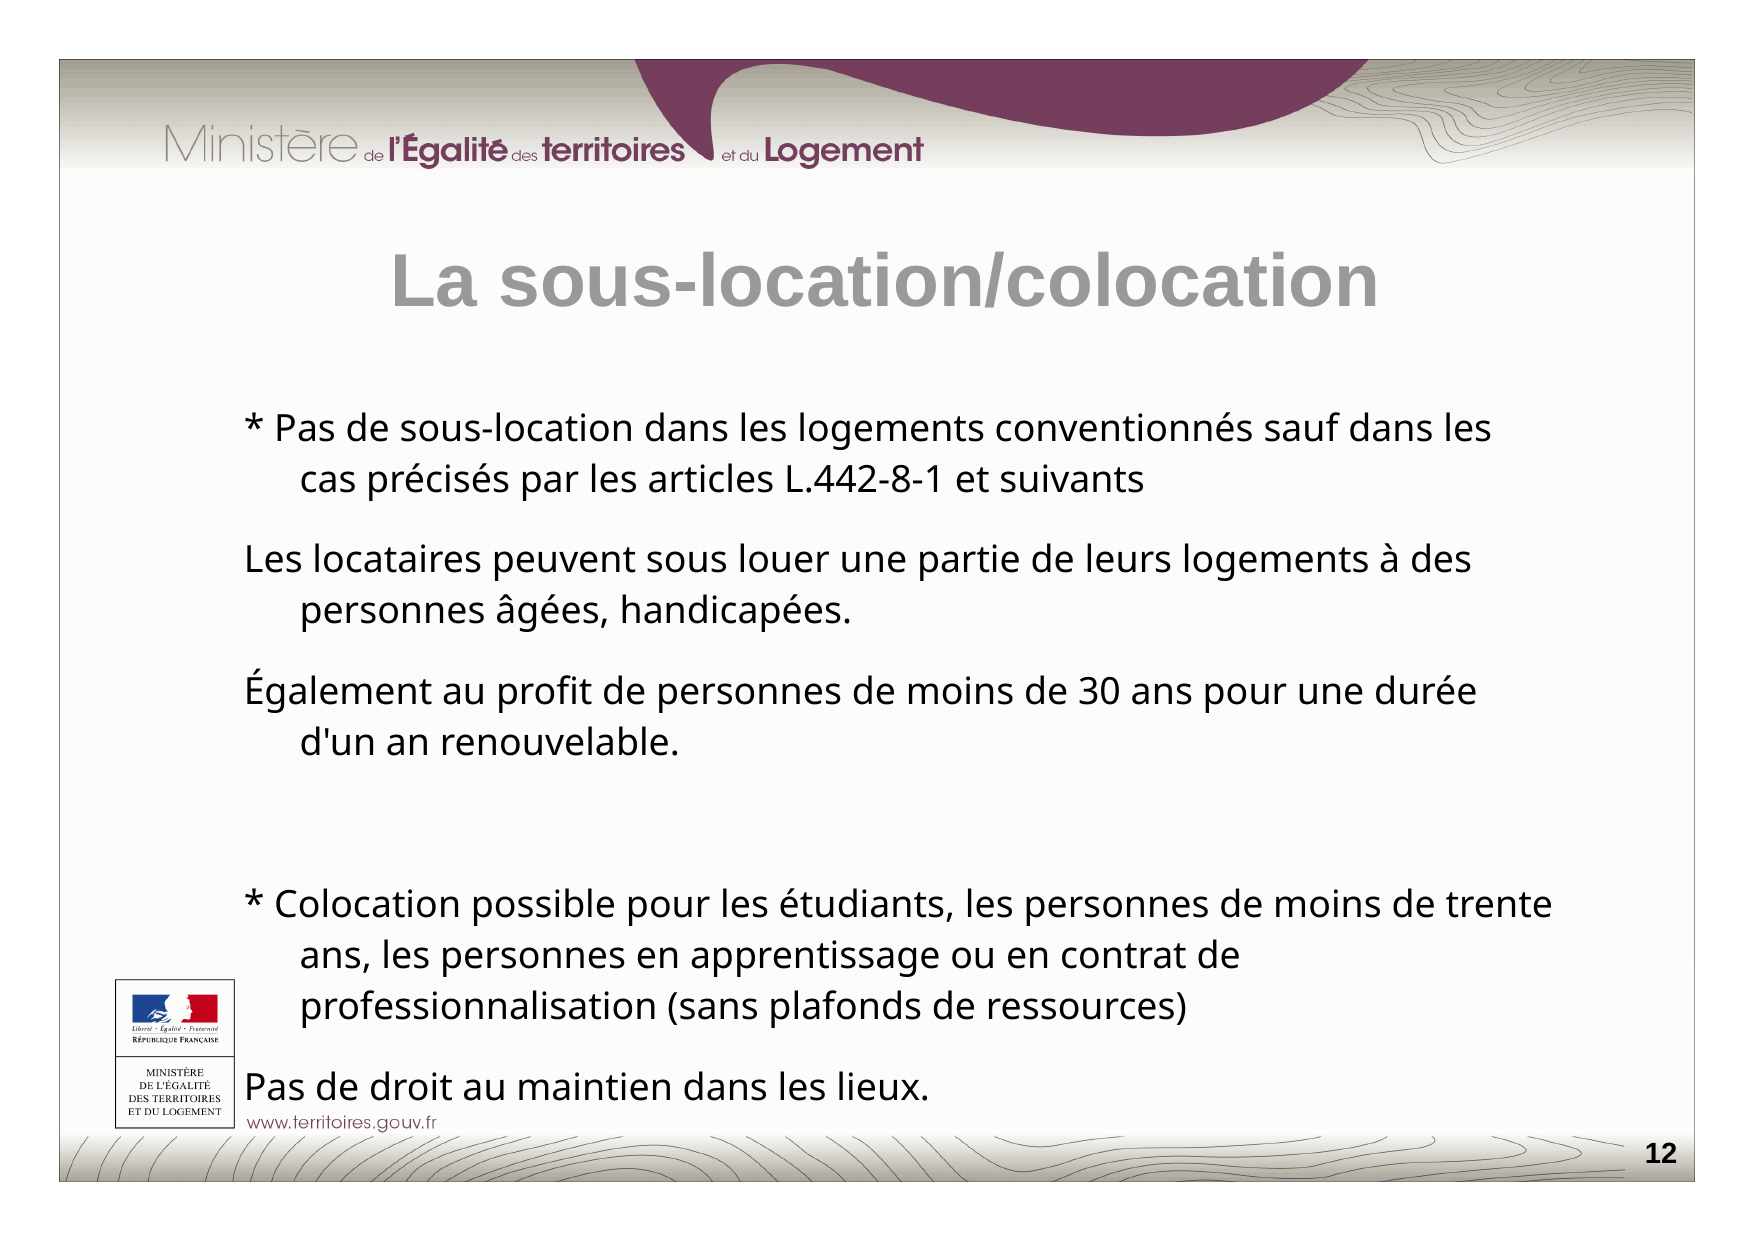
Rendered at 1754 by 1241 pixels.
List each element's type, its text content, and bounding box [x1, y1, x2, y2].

title La sous-location/colocation [149, 186, 1622, 374]
picture [59, 59, 1695, 1182]
list * Pas de sous-location dans les logements conventionnés sauf dans les cas précisés par les articles L.442-8-1 et suivants Les locataires peuvent sous louer une partie de leurs logements à des personnes âgées, handicapées. Également au profit de personnes de moins de 30 ans pour une durée d'un an renouvelable. * Colocation possible pour les étudiants, les personnes de moins de trente ans, les personnes en apprentissage ou en contrat de professionnalisation (sans plafonds de ressources) Pas de droit au maintien dans les lieux. [243, 401, 1559, 1103]
